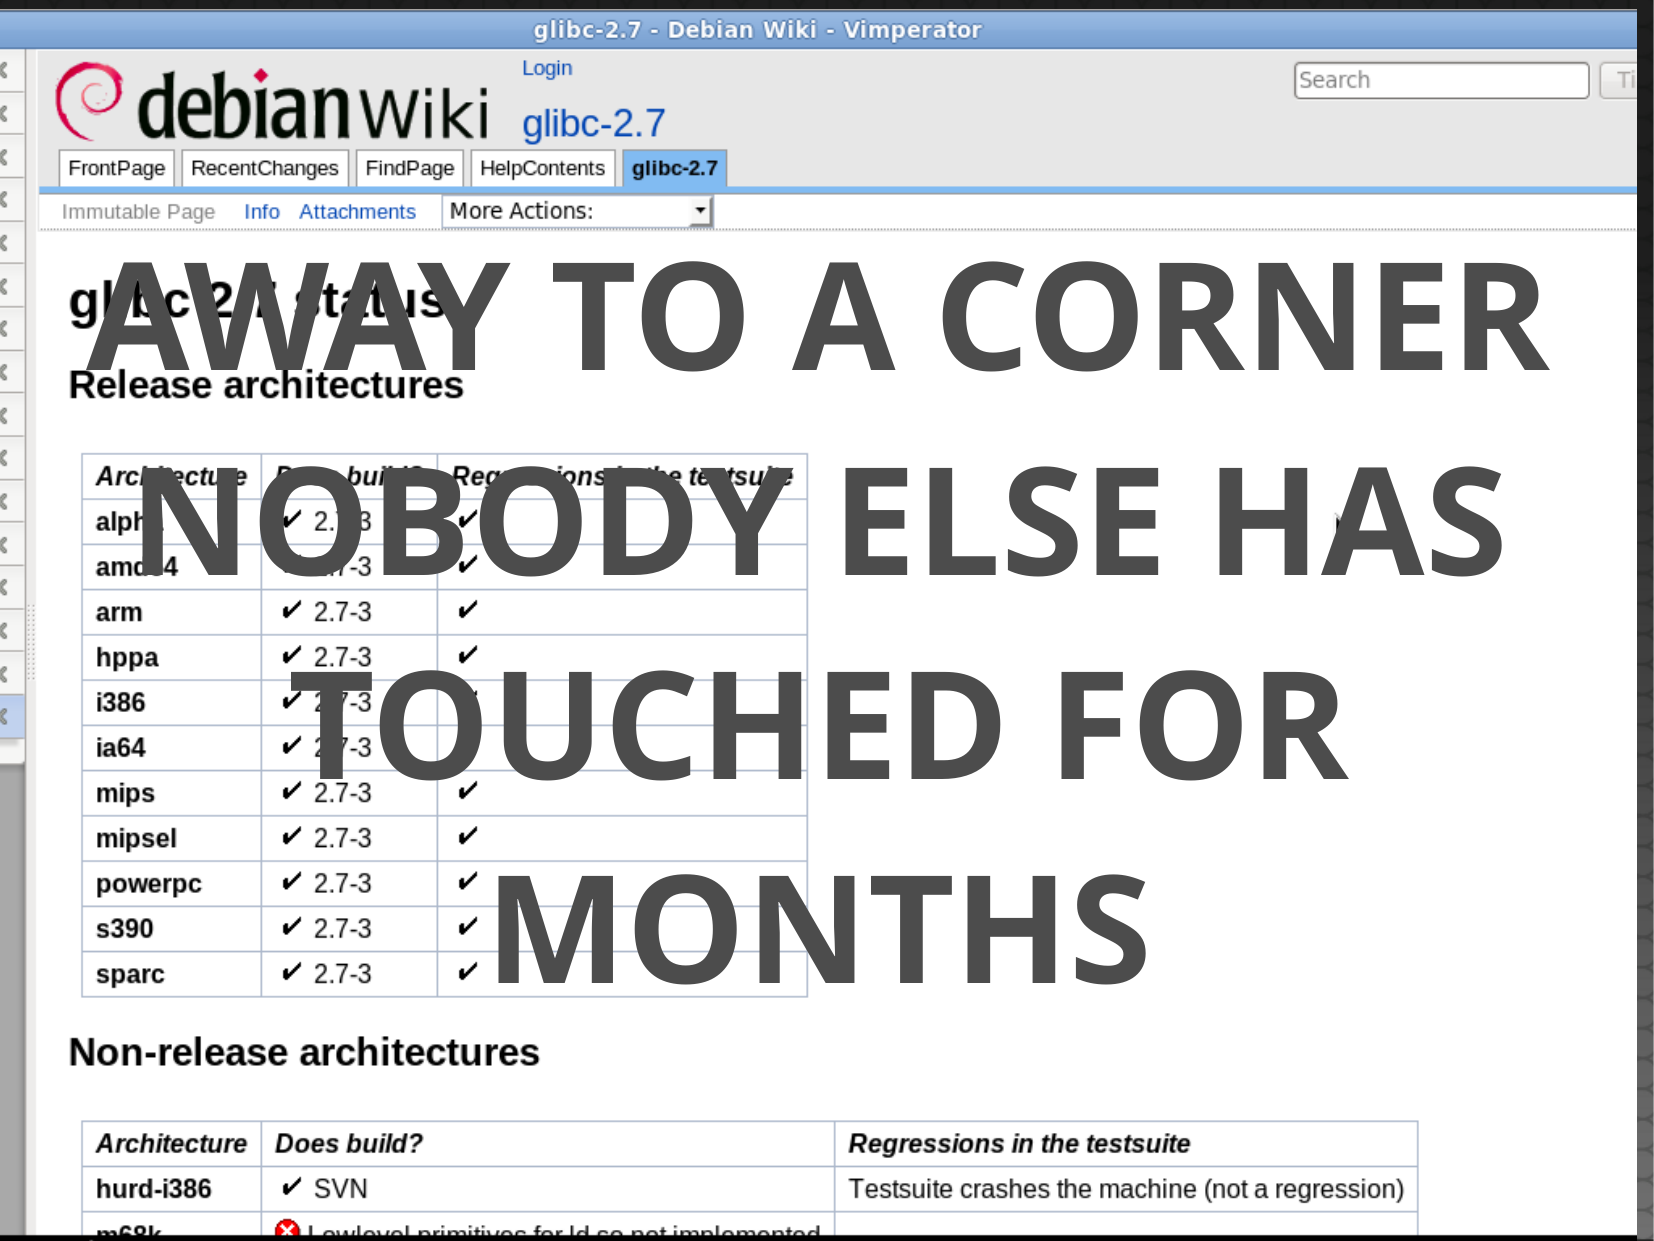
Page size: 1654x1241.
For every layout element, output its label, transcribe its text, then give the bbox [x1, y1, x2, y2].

title AWAY TO A CORNER NOBODY ELSE HAS TOUCHED FOR MONTHS [75, 182, 1564, 1056]
picture [0, 0, 1654, 1241]
